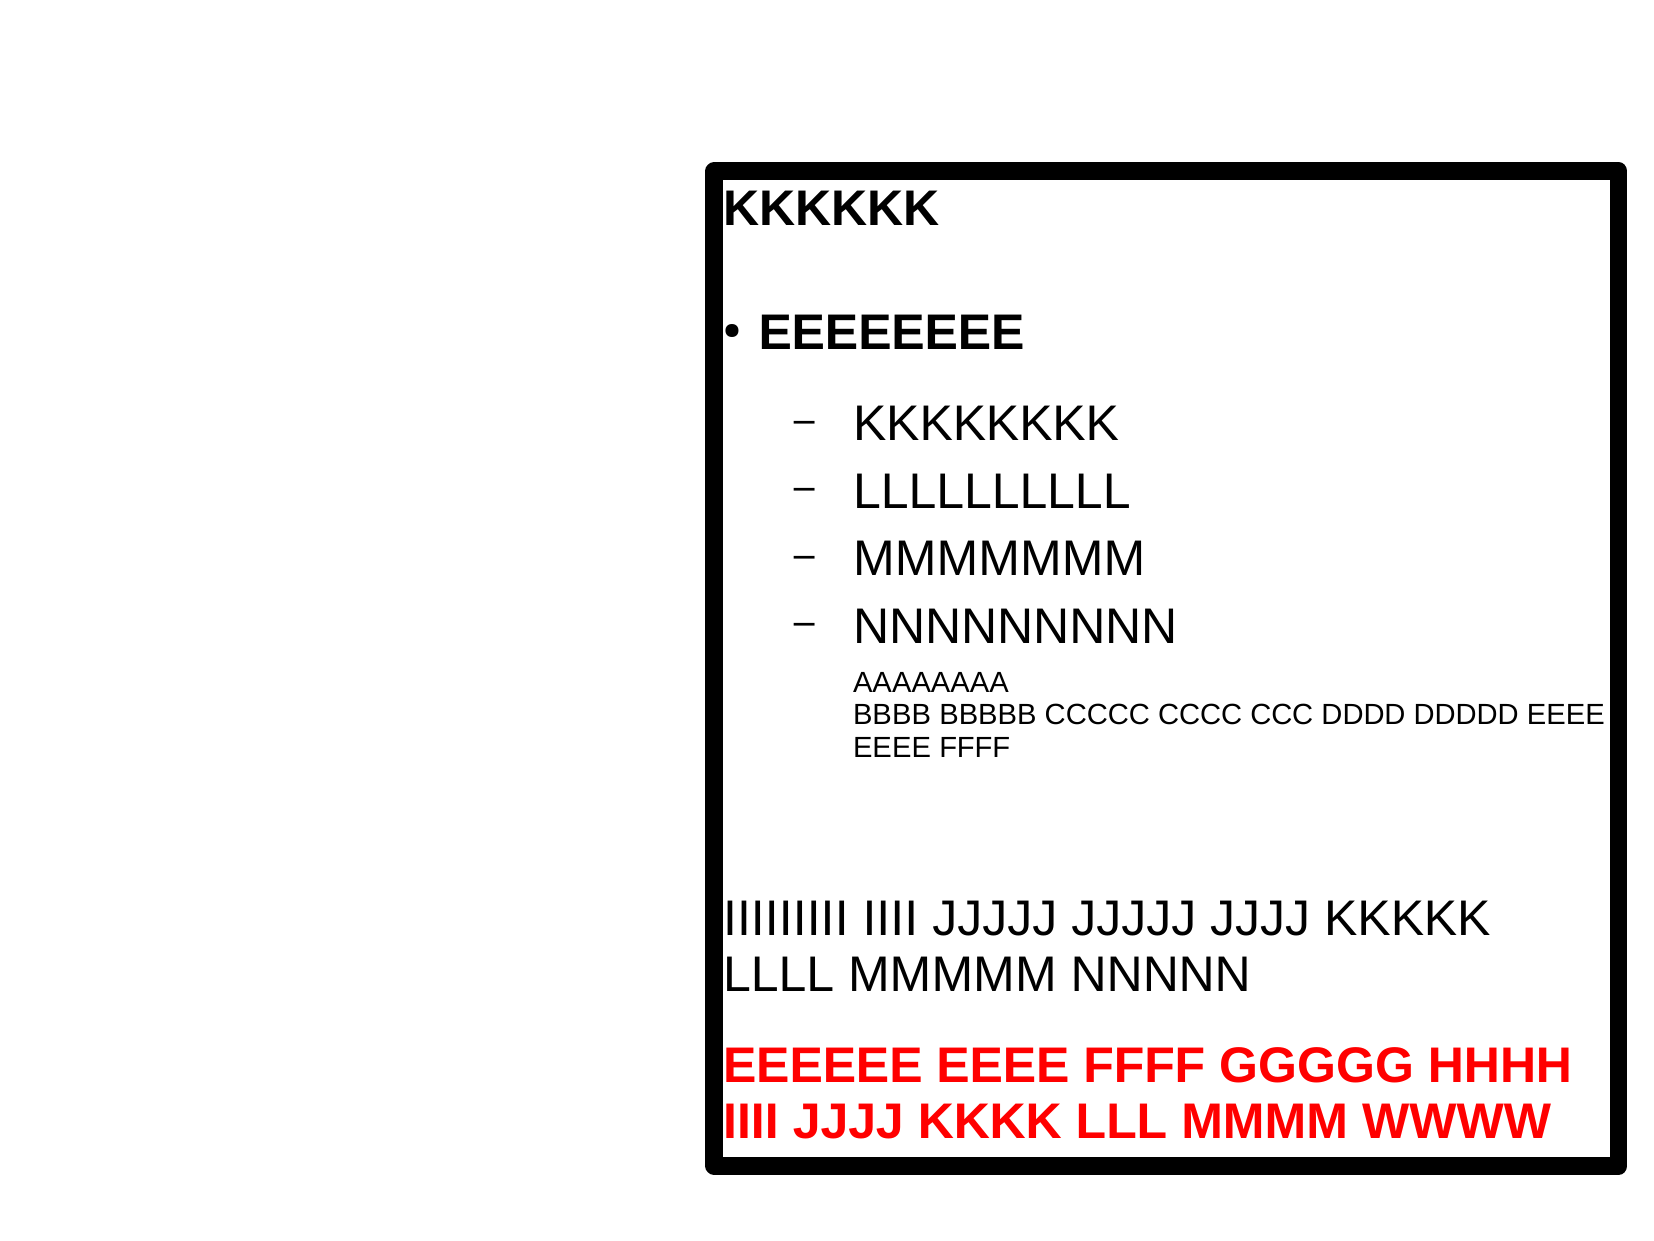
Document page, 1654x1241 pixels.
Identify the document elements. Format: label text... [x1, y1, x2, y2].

list KKKKKK EEEEEEEE KKKKKKKK LLLLLLLLLL MMMMMMM NNNNNNNNN AAAAAAAA BBBB BBBBB CCCCC CCCC CCC DDDD DDDDD EEEE EEEE FFFF IIIIIIIII IIII JJJJJ JJJJJ JJJJ KKKKK LLLL MMMMM NNNNN EEEEEE EEEE FFFF GGGGG HHHH IIII JJJJ KKKK LLL MMMM WWWW [714, 171, 1619, 1166]
